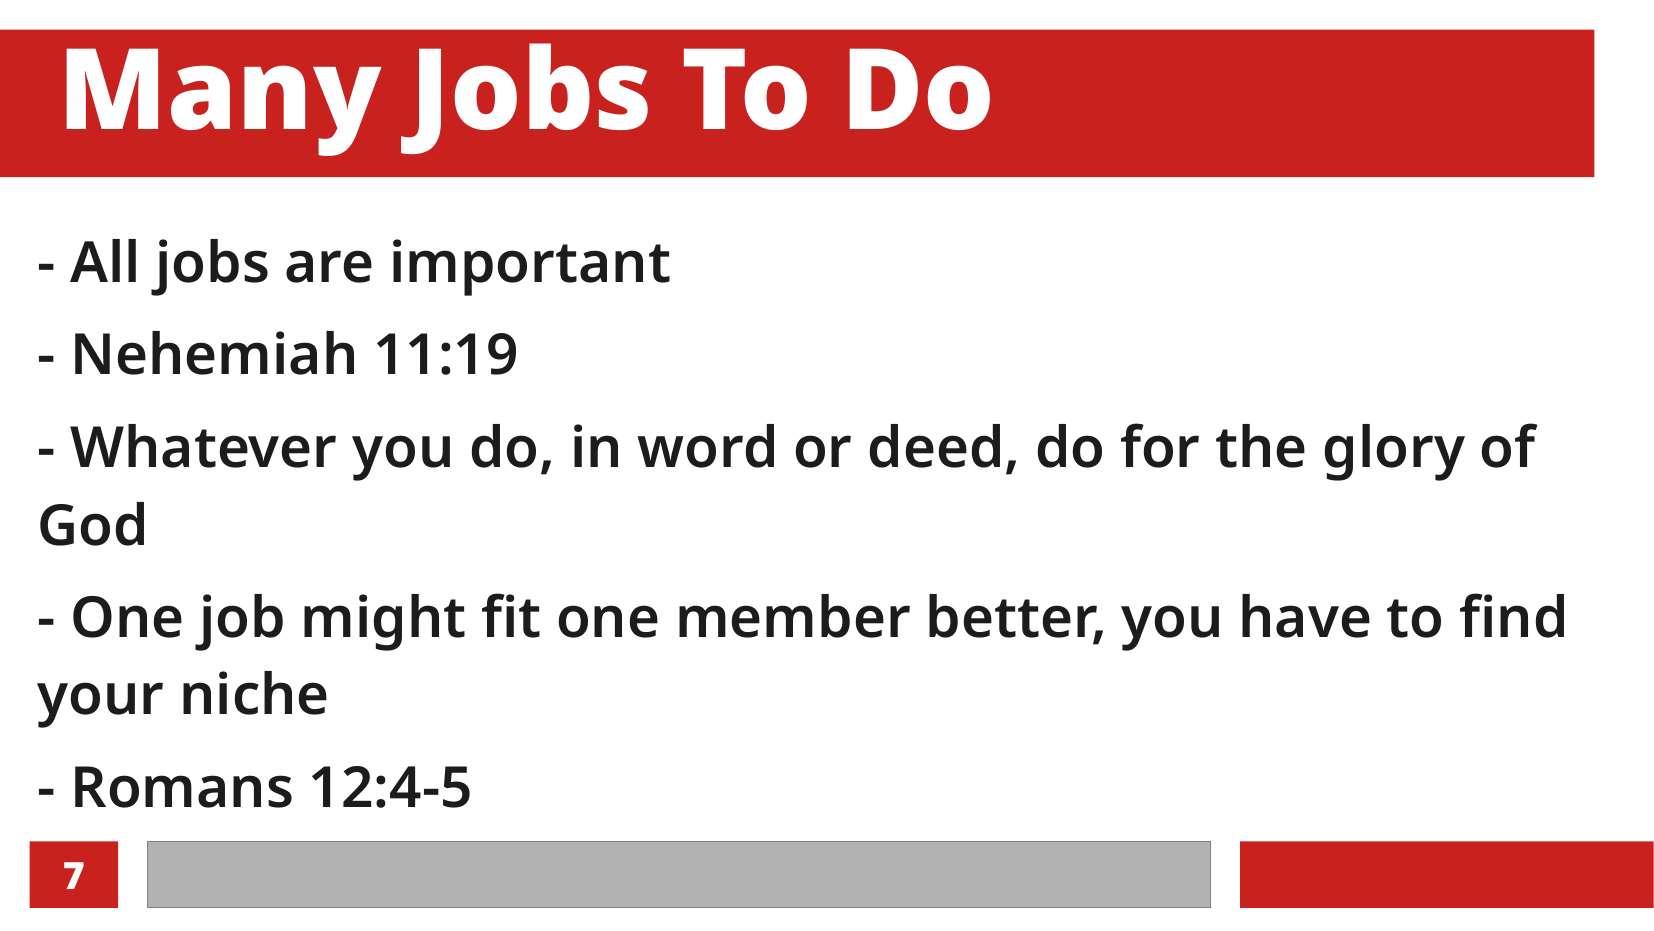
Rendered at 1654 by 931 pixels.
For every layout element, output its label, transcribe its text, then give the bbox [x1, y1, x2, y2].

list - All jobs are important - Nehemiah 11:19 - Whatever you do, in word or deed, do for the glory of God - One job might fit one member better, you have to find your niche - Romans 12:4-5 [37, 221, 1613, 826]
title Many Jobs To Do [59, 44, 1595, 163]
